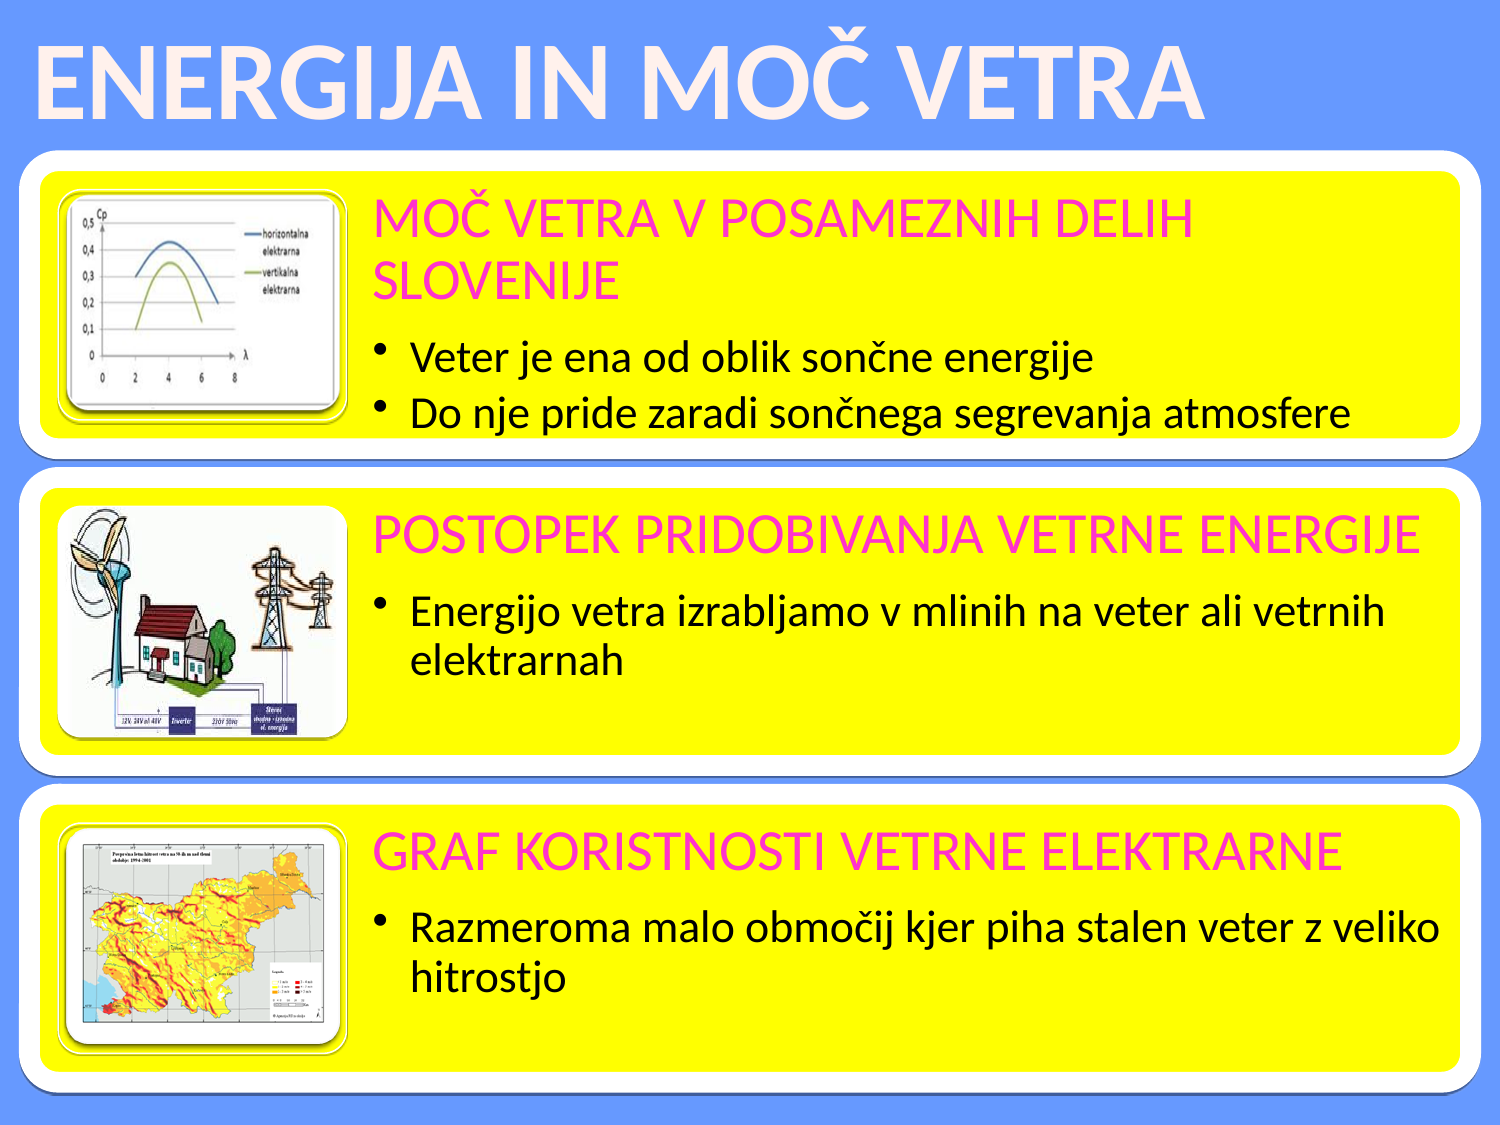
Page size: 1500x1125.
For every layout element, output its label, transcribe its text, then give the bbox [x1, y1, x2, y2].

text_box [58, 506, 347, 737]
text_box [58, 189, 347, 420]
text_box POSTOPEK PRIDOBIVANJA VETRNE ENERGIJE Energijo vetra izrabljamo v mlinih na veter ali vetrnih elektrarnah [29, 477, 1471, 766]
text_box [58, 823, 347, 1054]
text_box ENERGIJA IN MOČ VETRA [17, 0, 1222, 150]
text_box MOČ VETRA V POSAMEZNIH DELIH SLOVENIJE Veter je ena od oblik sončne energije Do nje pride zaradi sončnega segrevanja atmosfere [29, 160, 1471, 449]
text_box GRAF KORISTNOSTI VETRNE ELEKTRARNE Razmeroma malo območij kjer piha stalen veter z veliko hitrostjo [29, 794, 1471, 1083]
